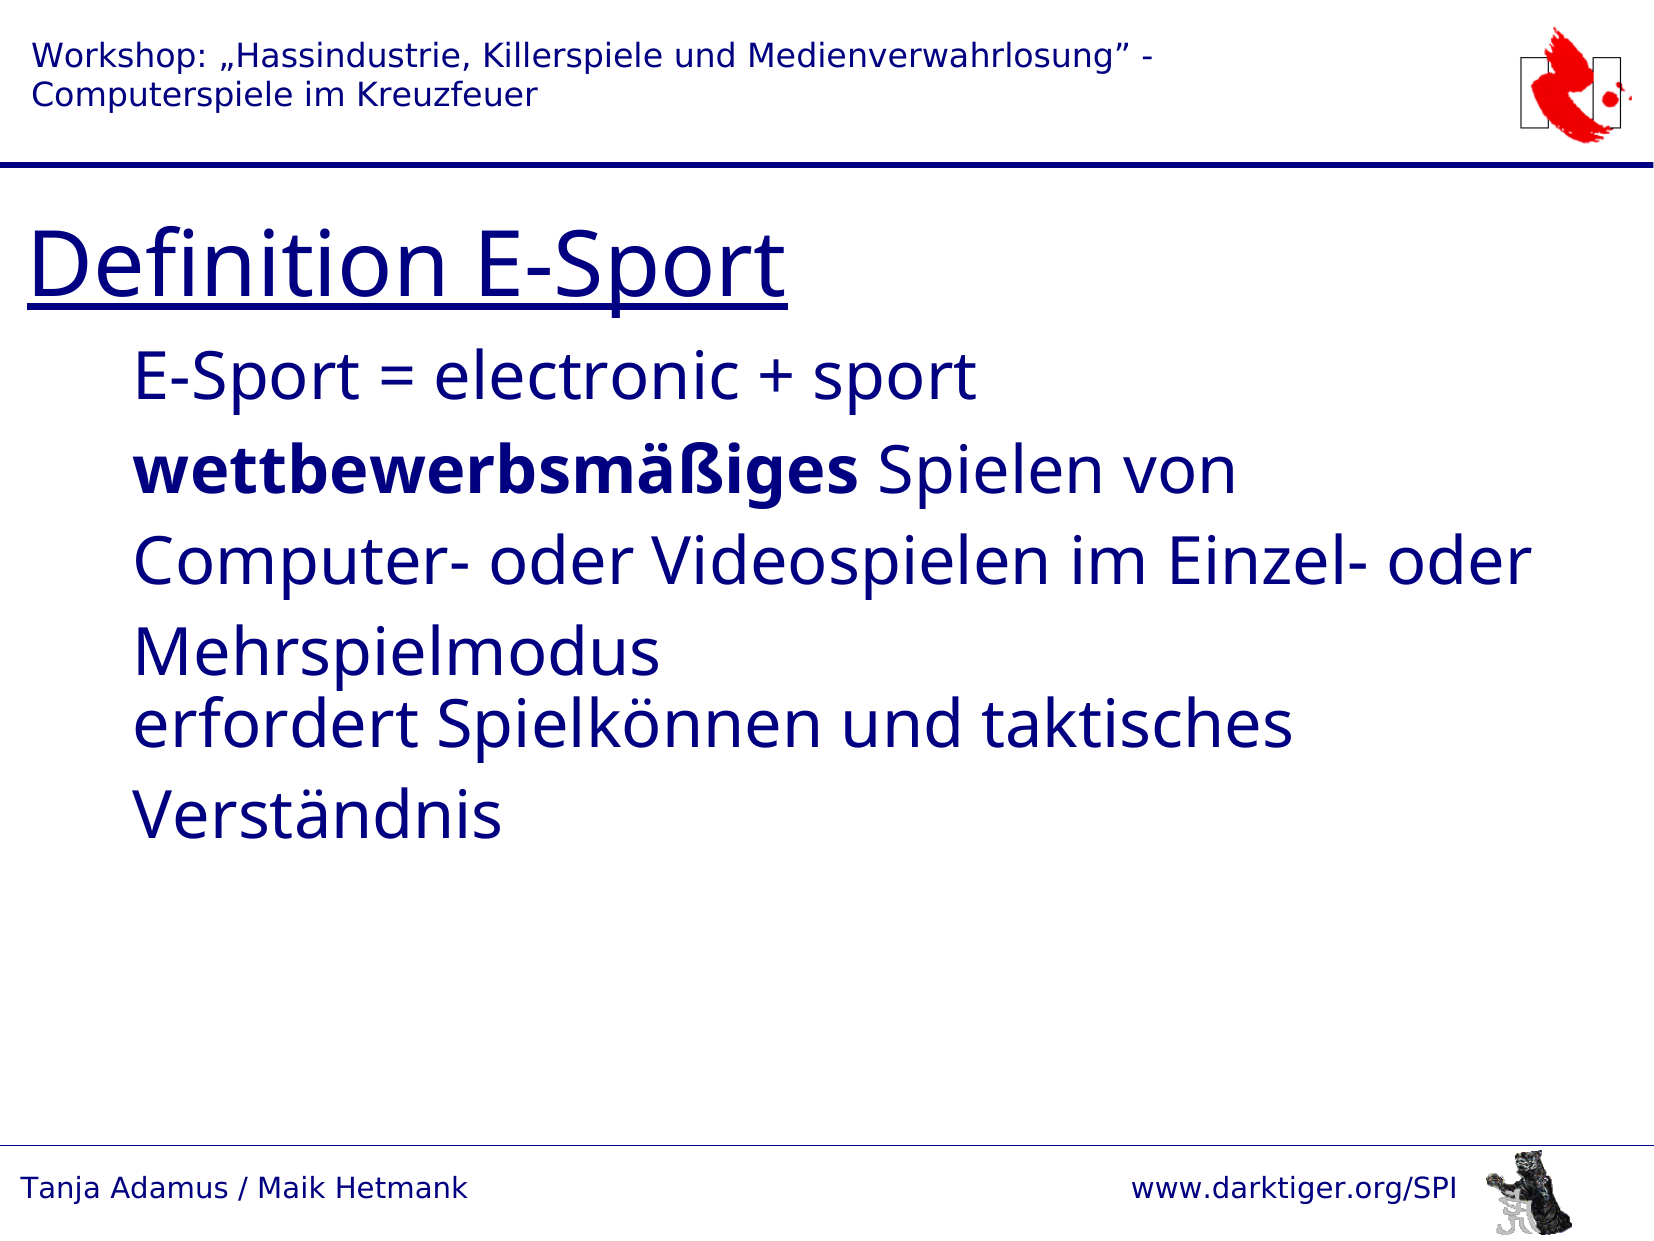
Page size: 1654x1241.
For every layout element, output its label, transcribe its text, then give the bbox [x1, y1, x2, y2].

text_box E-Sport = electronic + sport [118, 320, 1595, 415]
text_box Workshop: „Hassindustrie, Killerspiele und Medienverwahrlosung” - Computerspiele im Kreuzfeuer [16, 29, 1418, 178]
text_box erfordert Spielkönnen und taktisches Verständnis [118, 669, 1595, 847]
picture [1503, 16, 1632, 148]
text_box wettbewerbsmäßiges Spielen von Computer- oder Videospielen im Einzel- oder Mehrspielmodus [118, 415, 1595, 669]
text_box Definition E-Sport [11, 190, 1459, 318]
picture [1486, 1150, 1572, 1235]
